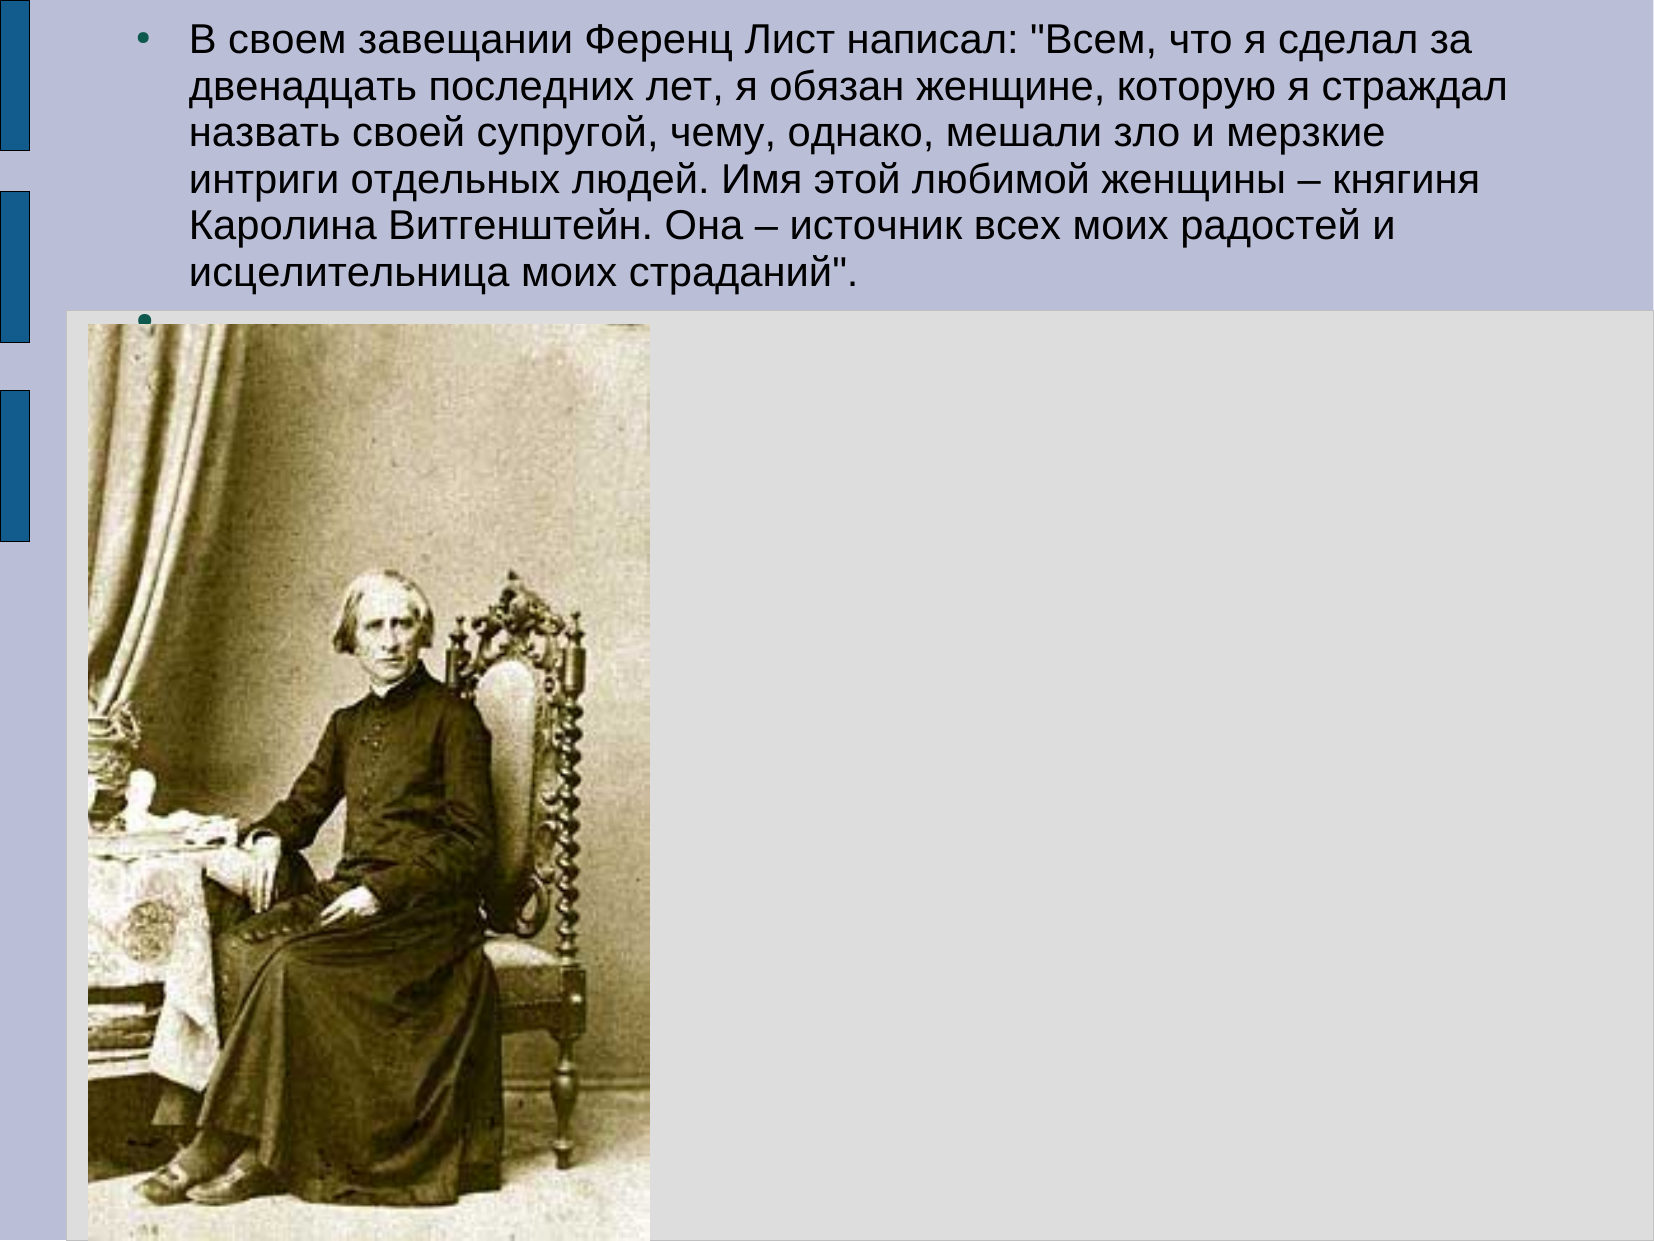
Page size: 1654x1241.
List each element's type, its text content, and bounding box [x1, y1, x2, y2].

picture [88, 324, 650, 1241]
list В своем завещании Ференц Лист написал: "Всем, что я сделал за двенадцать последних лет, я обязан женщине, которую я страждал назвать своей супругой, чему, однако, мешали зло и мерзкие интриги отдельных людей. Имя этой любимой женщины – княгиня Каролина Витгенштейн. Она – источник всех моих радостей и исцелительница моих страданий". [118, 15, 1531, 798]
